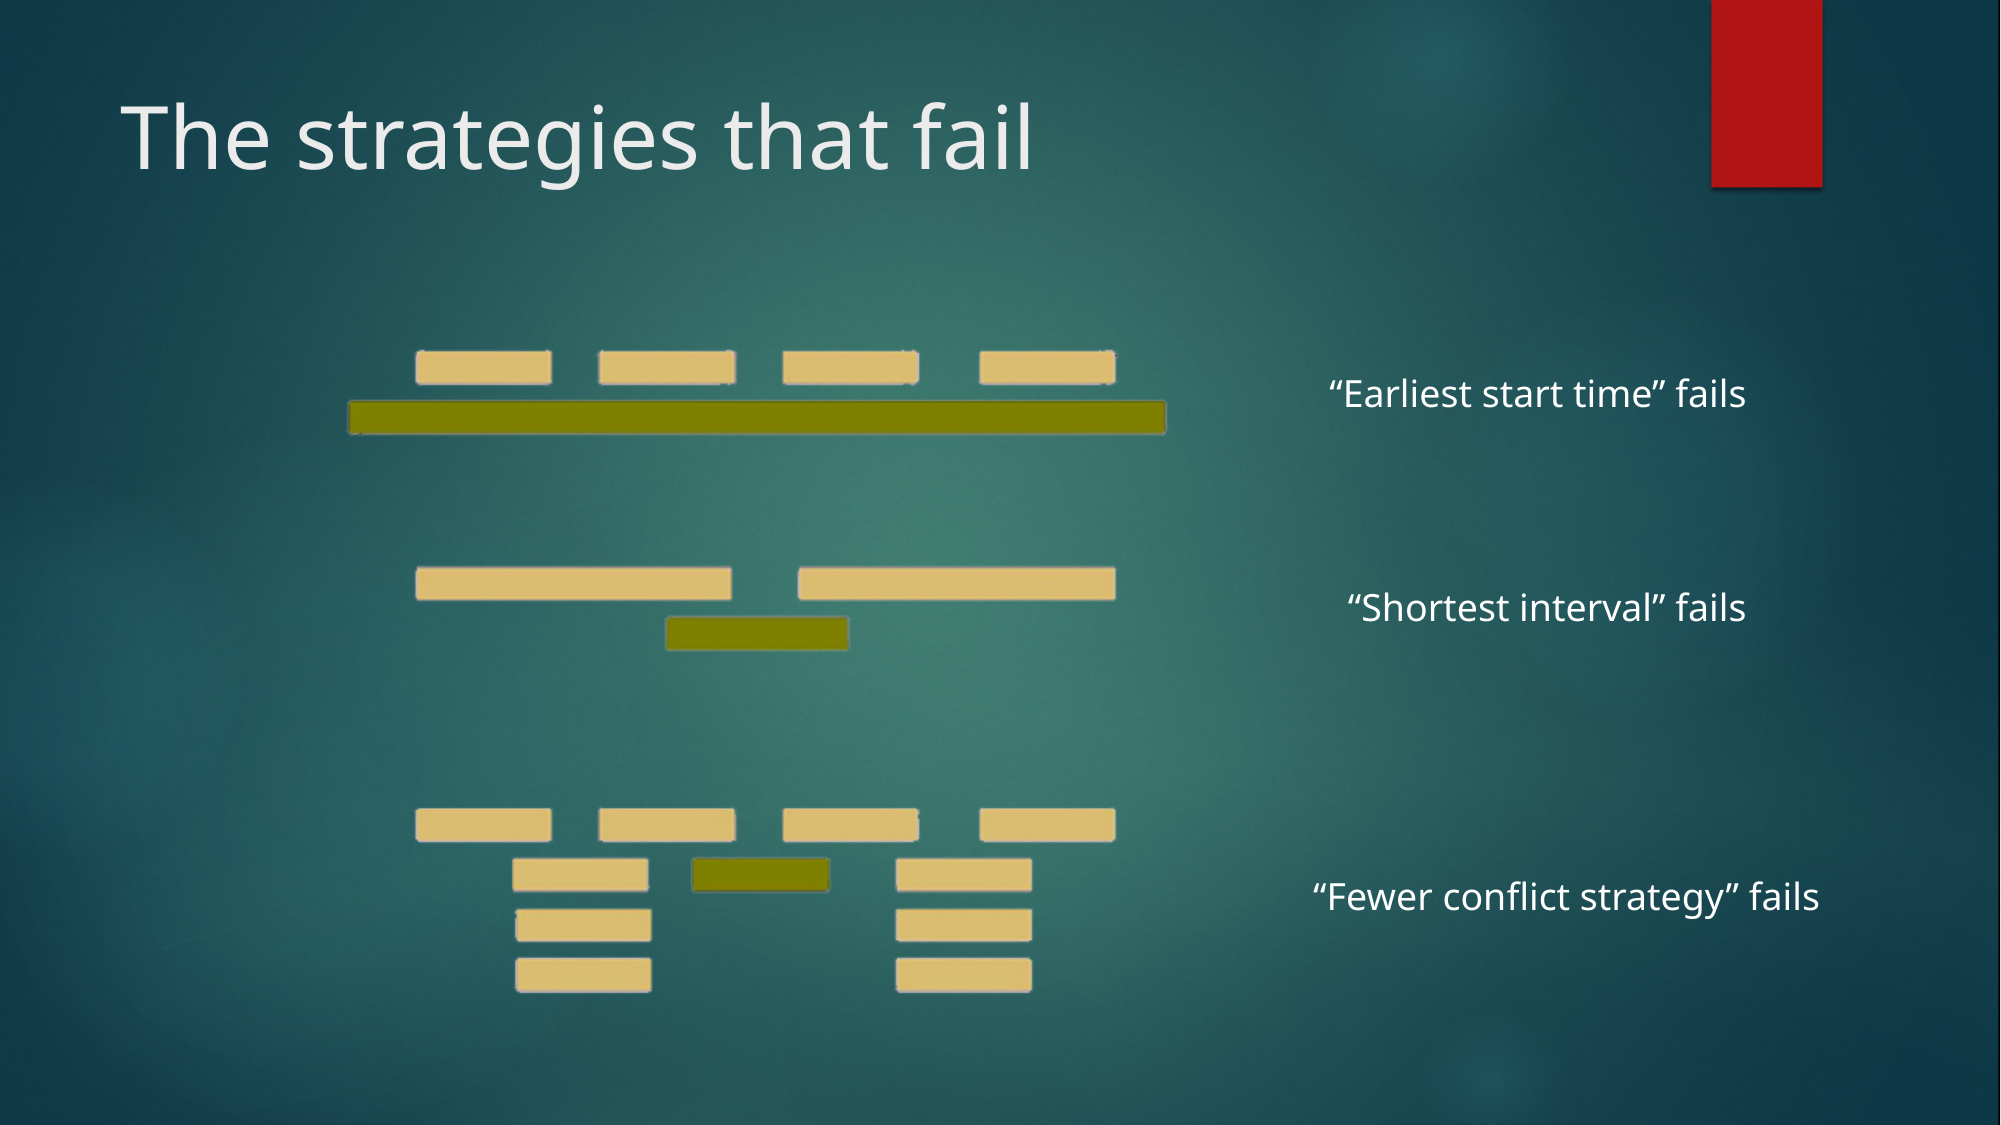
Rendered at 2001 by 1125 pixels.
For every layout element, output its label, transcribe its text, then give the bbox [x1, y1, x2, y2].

text_box “Fewer conflict strategy” fails [1274, 865, 1860, 926]
text_box The strategies that fail [106, 74, 1649, 304]
text_box “Earliest start time” fails [1291, 362, 1786, 422]
picture [0, 0, 2001, 1125]
text_box “Shortest interval” fails [1312, 576, 1783, 637]
